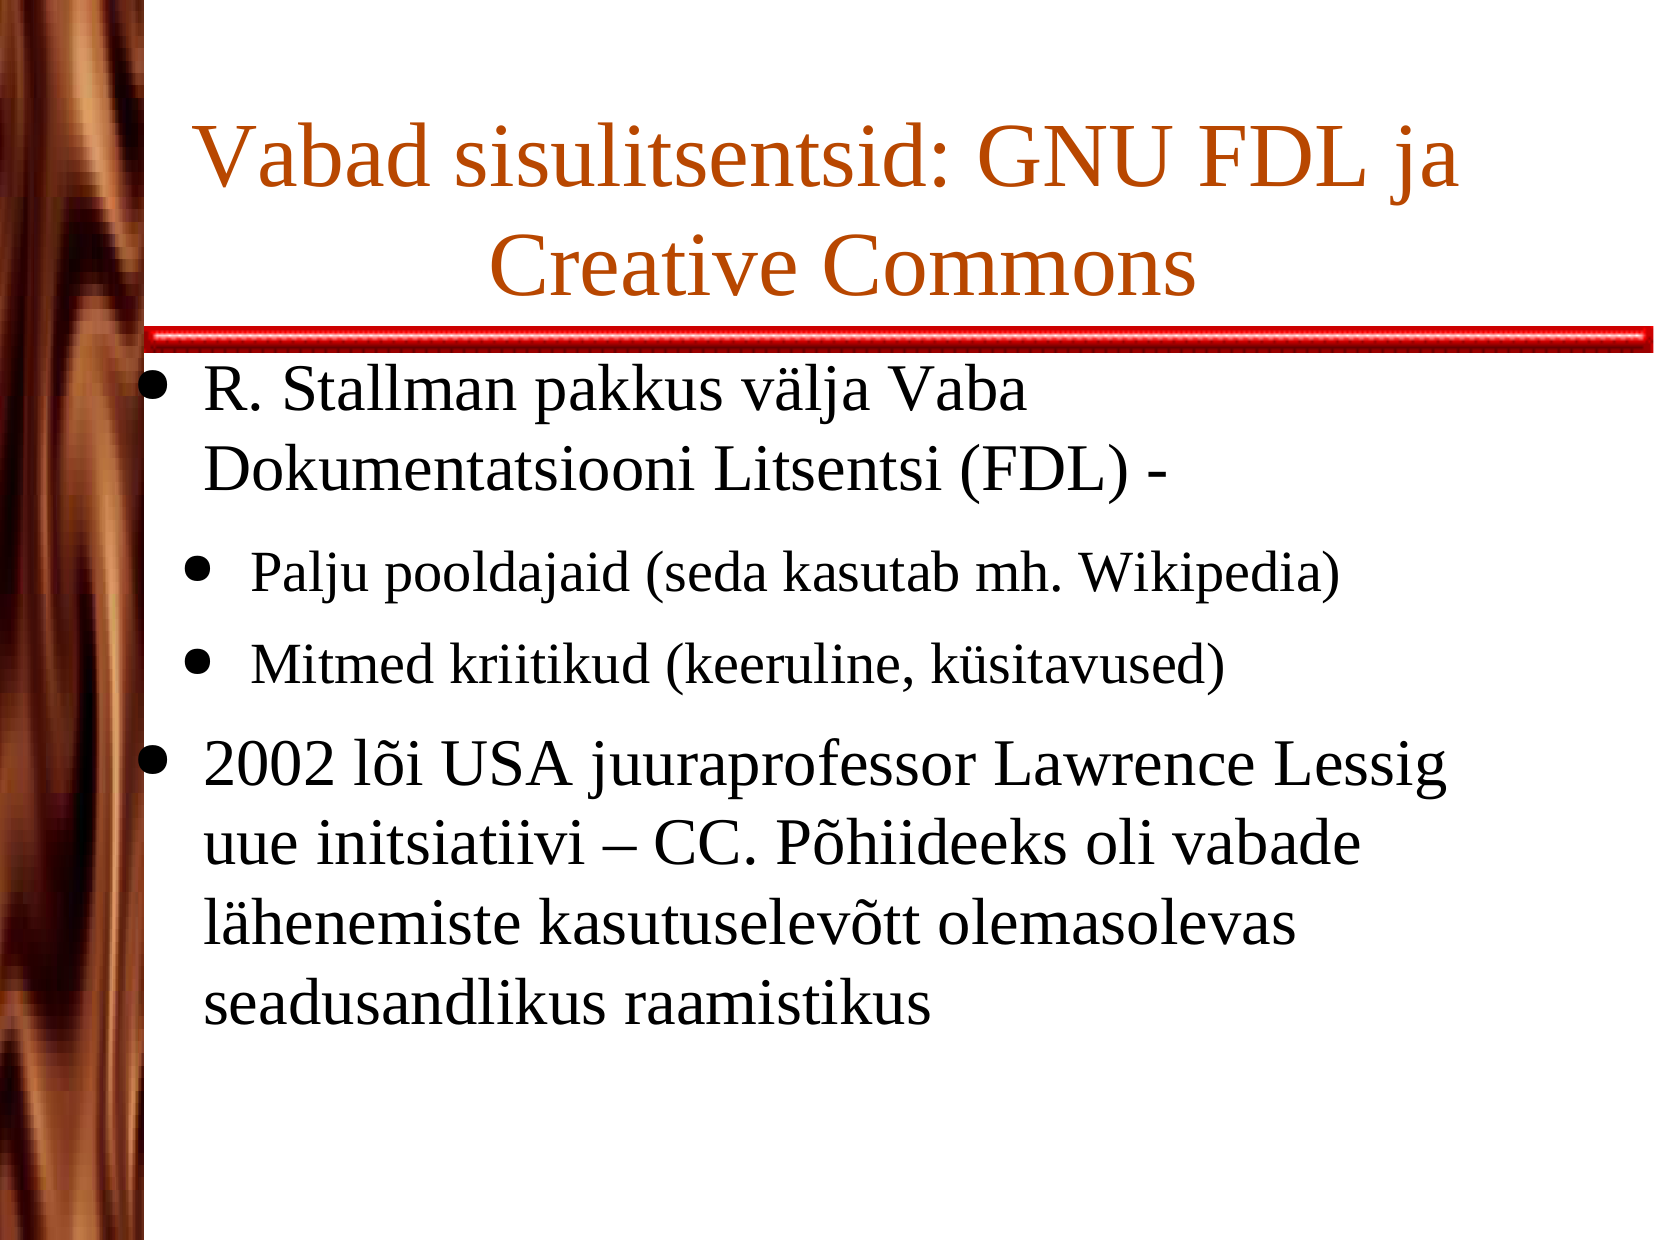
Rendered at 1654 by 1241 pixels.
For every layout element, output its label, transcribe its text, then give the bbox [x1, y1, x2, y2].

list R. Stallman pakkus välja Vaba Dokumentatsiooni Litsentsi (FDL) - Palju pooldajaid (seda kasutab mh. Wikipedia) Mitmed kriitikud (keeruline, küsitavused) 2002 lõi USA juuraprofessor Lawrence Lessig uue initsiatiivi – CC. Põhiideeks oli vabade lähenemiste kasutuselevõtt olemasolevas seadusandlikus raamistikus [121, 344, 1533, 1126]
title Vabad sisulitsentsid: GNU FDL ja Creative Commons [121, 100, 1533, 312]
picture [0, 0, 1654, 1240]
